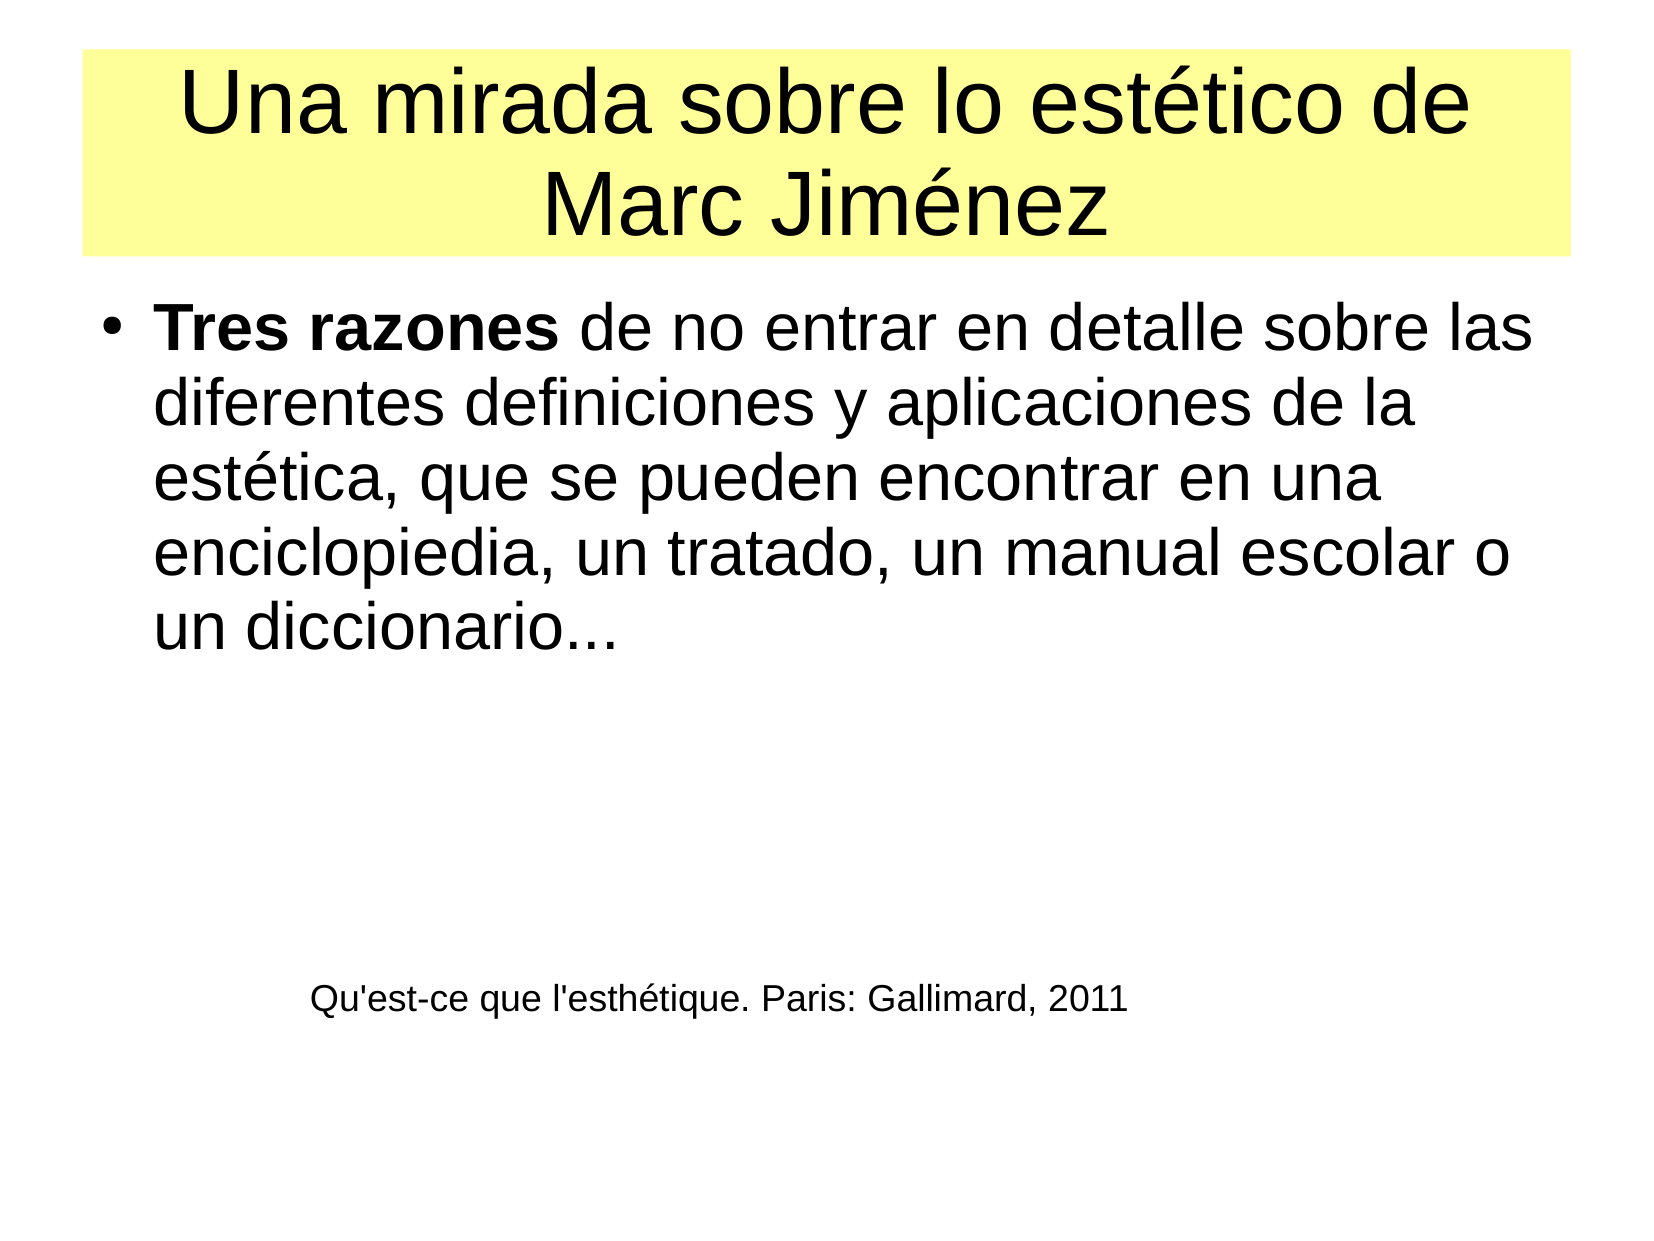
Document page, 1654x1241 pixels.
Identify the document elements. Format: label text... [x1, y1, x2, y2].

title Una mirada sobre lo estético de Marc Jiménez [82, 49, 1571, 257]
text_box Qu'est-ce que l'esthétique. Paris: Gallimard, 2011 [295, 970, 1146, 1027]
list Tres razones de no entrar en detalle sobre las diferentes definiciones y aplicaciones de la estética, que se pueden encontrar en una enciclopiedia, un tratado, un manual escolar o un diccionario... [82, 290, 1571, 1109]
